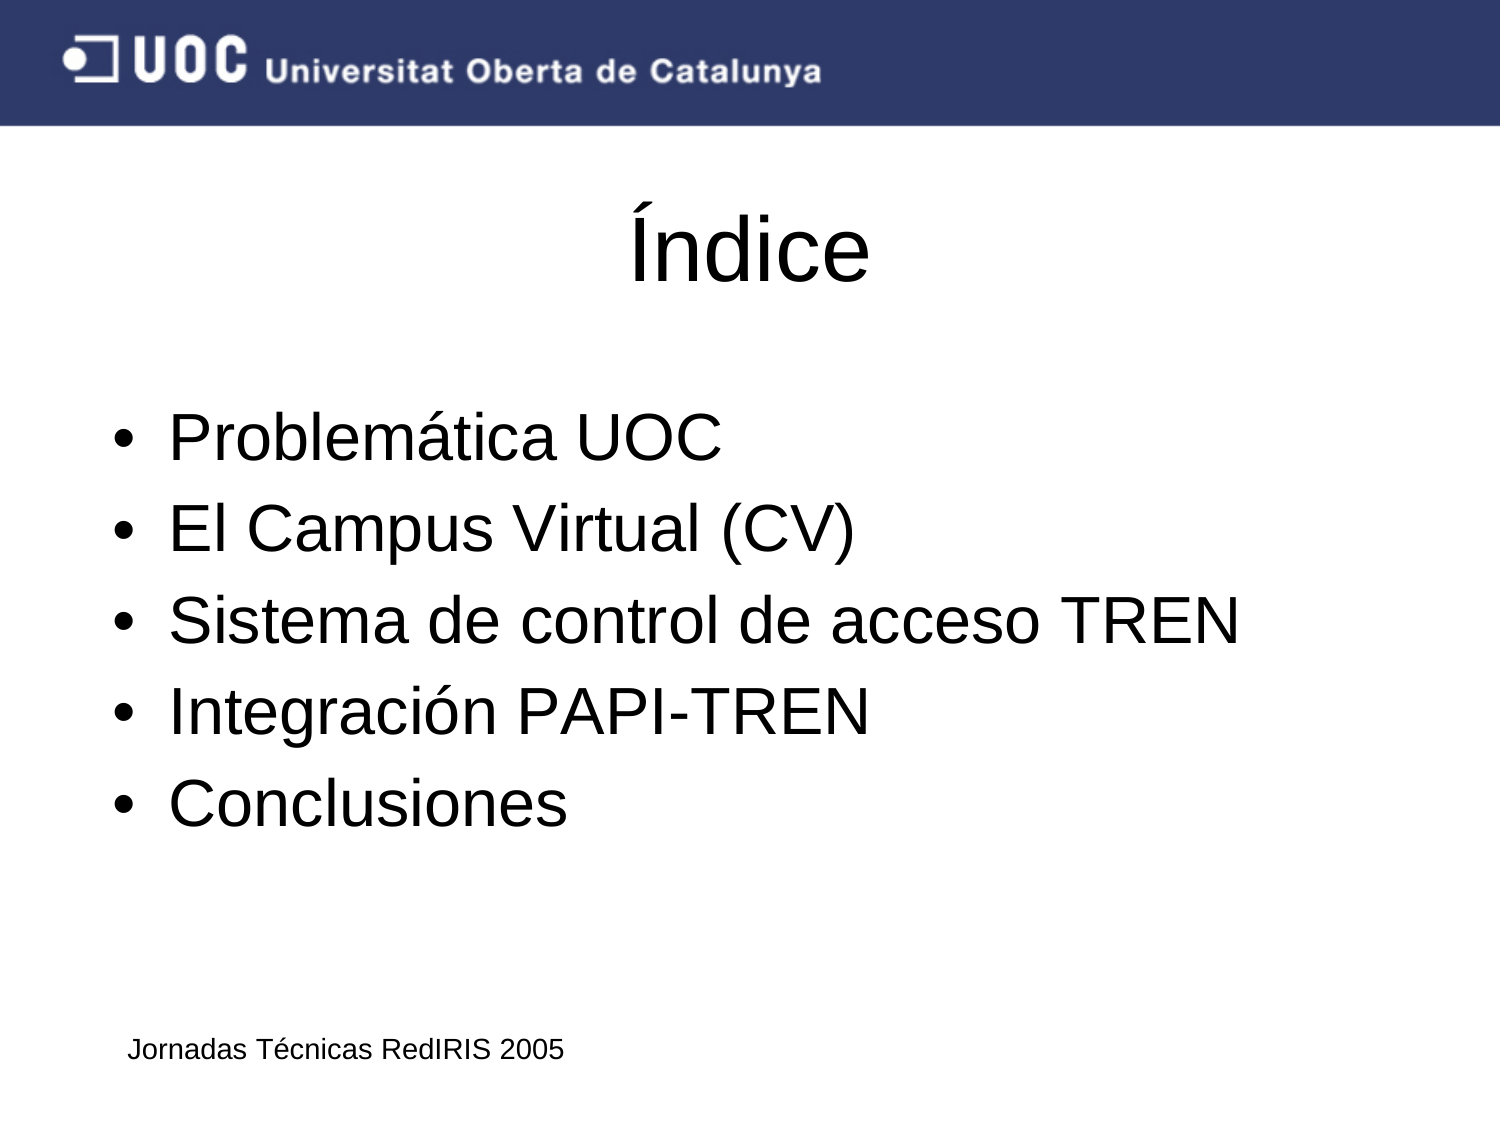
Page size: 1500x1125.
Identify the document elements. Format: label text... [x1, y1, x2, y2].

list Problemática UOC El Campus Virtual (CV) Sistema de control de acceso TREN Integración PAPI-TREN Conclusiones [112, 399, 1388, 1095]
title Índice [112, 131, 1388, 367]
picture [0, 0, 1500, 1125]
